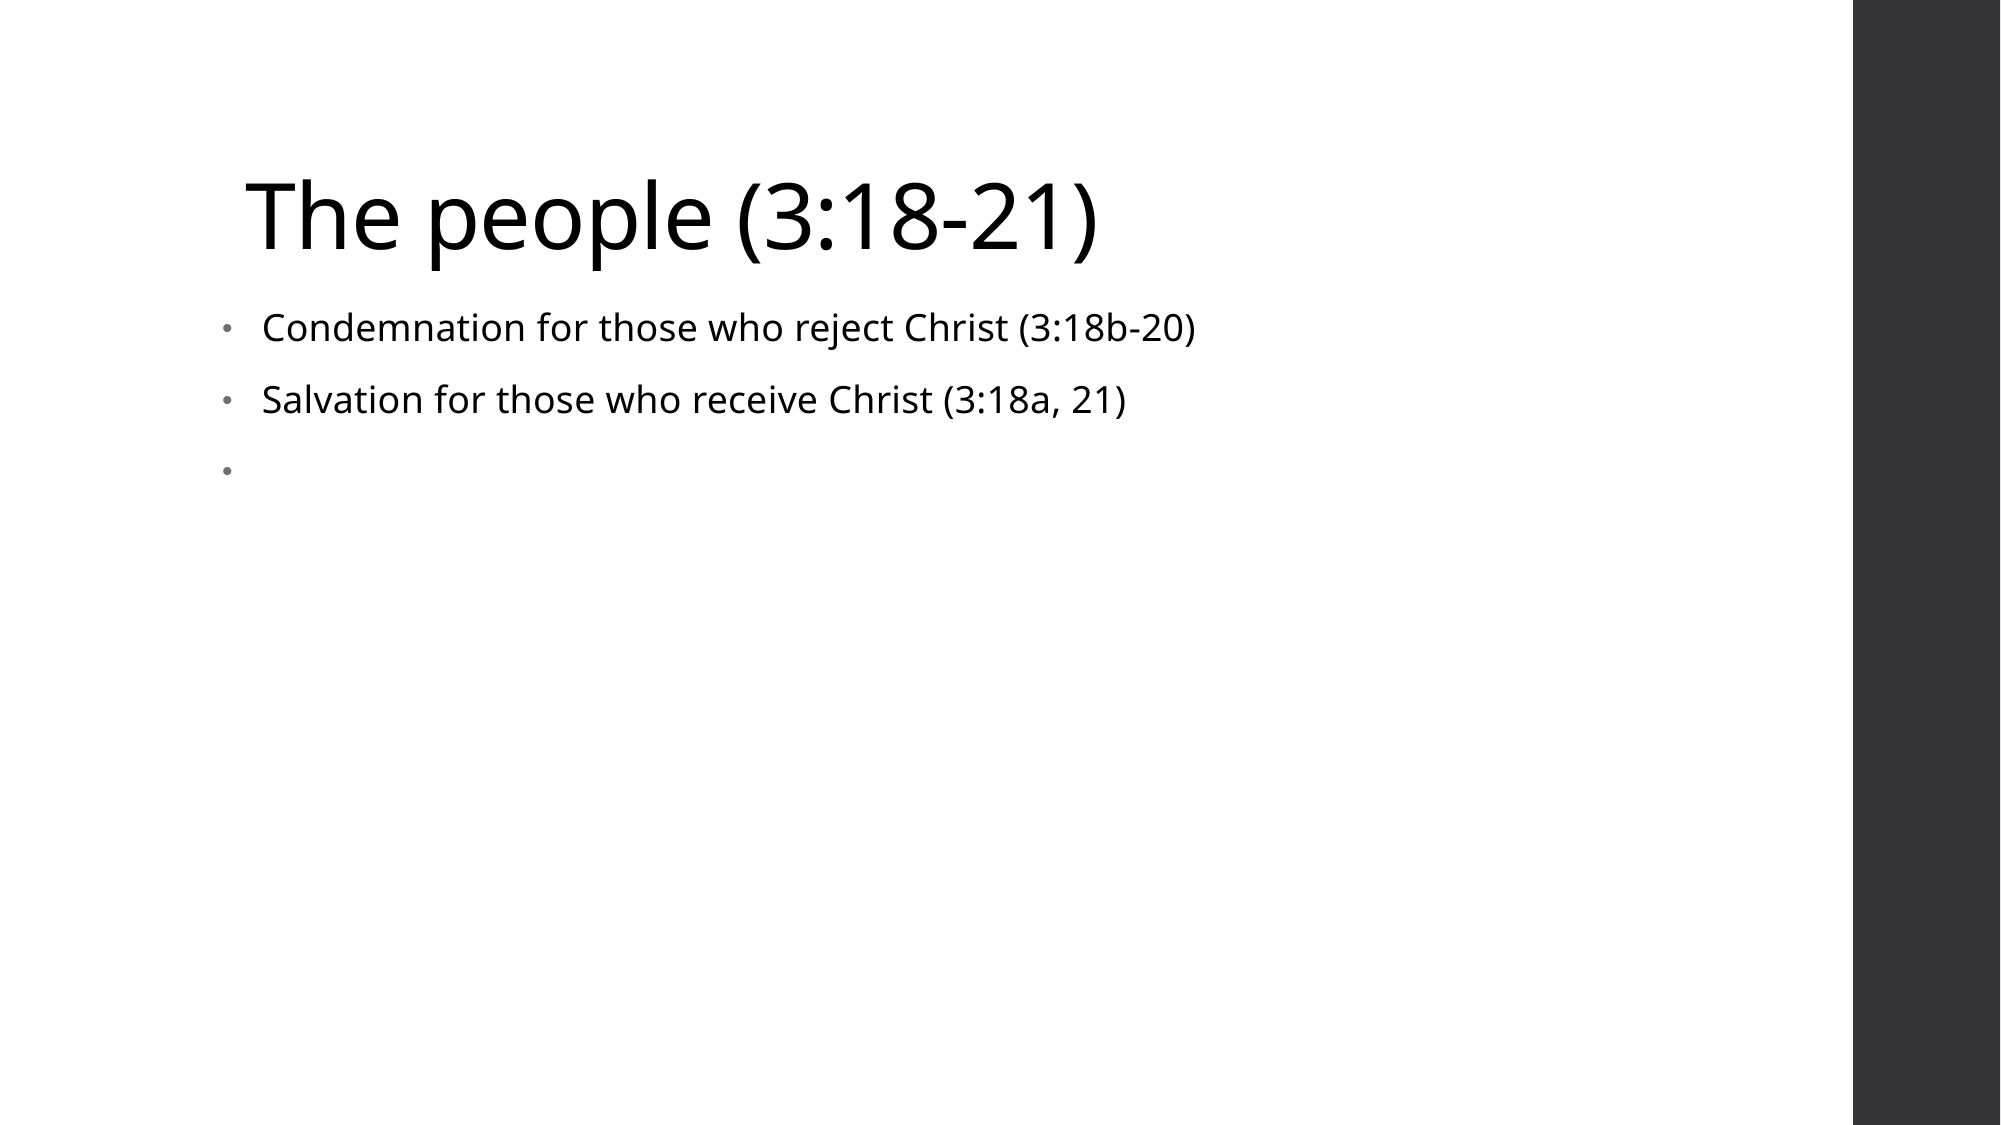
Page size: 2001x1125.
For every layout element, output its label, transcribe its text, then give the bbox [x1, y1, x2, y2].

list Condemnation for those who reject Christ (3:18b-20) Salvation for those who receive Christ (3:18a, 21) [206, 299, 1617, 1014]
title The people (3:18-21) [206, 60, 1797, 278]
